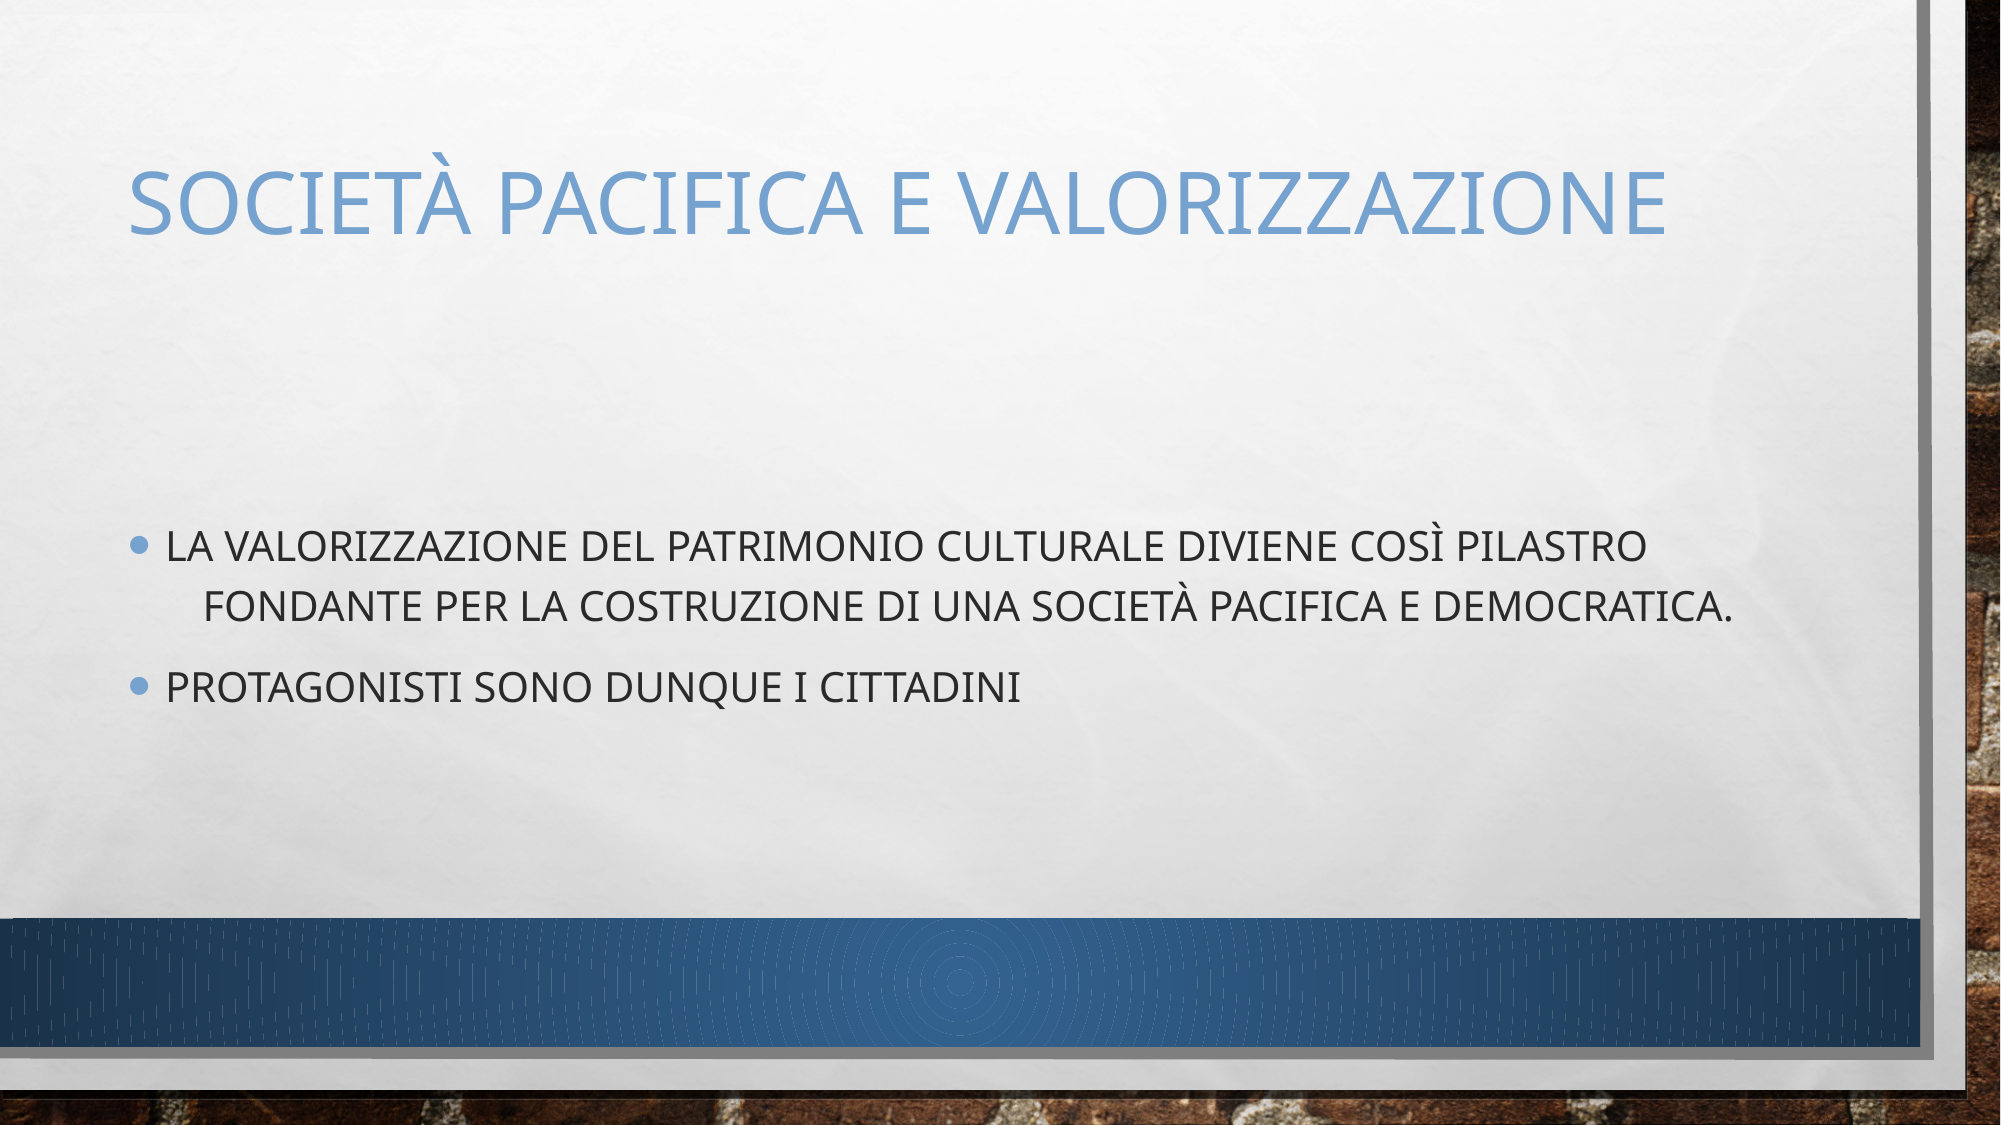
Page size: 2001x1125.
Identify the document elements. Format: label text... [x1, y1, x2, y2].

list La valorizzazione del patrimonio culturale diviene così pilastro fondante per la costruzione di una società pacifica e democratica. Protagonisti sono dunque i cittadini [112, 338, 1818, 882]
title Società pacifica e valorizzazione [112, 112, 1819, 302]
